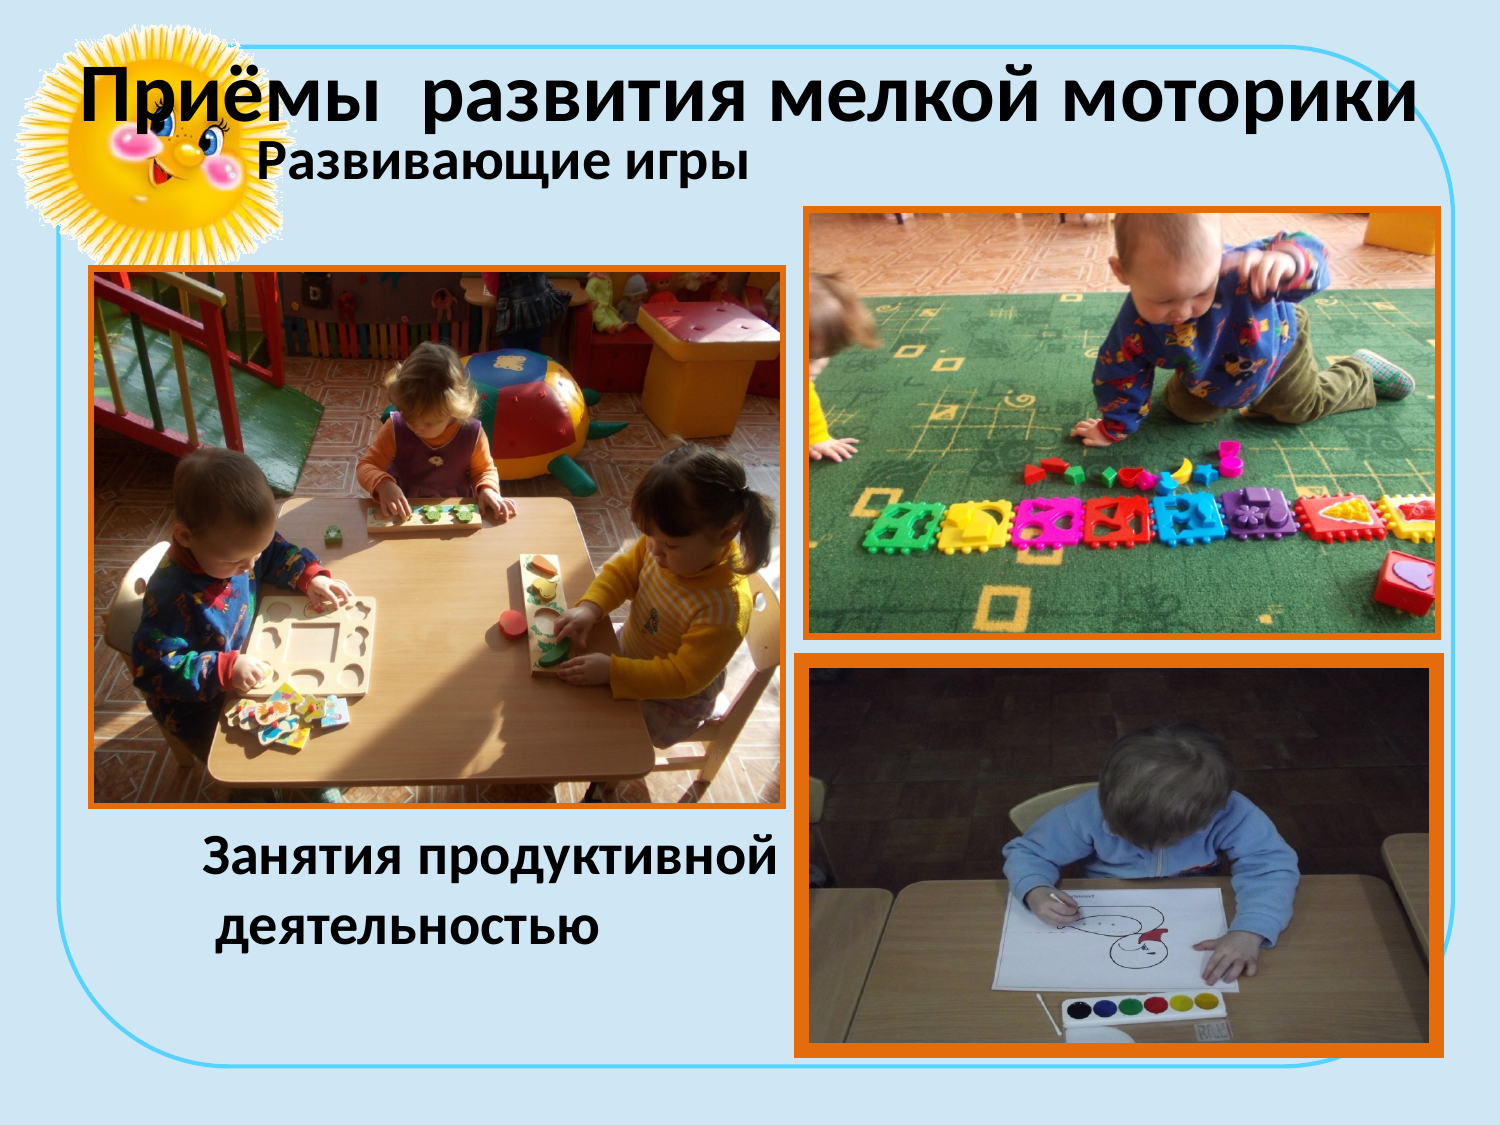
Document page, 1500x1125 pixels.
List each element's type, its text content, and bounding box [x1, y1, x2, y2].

text_box Занятия продуктивной деятельностью [187, 808, 794, 964]
text_box Развивающие игры [242, 113, 821, 199]
text_box Приёмы развития мелкой моторики [64, 30, 1500, 146]
picture [11, 11, 340, 340]
picture [808, 667, 1430, 1043]
picture [94, 271, 780, 804]
picture [809, 212, 1436, 634]
